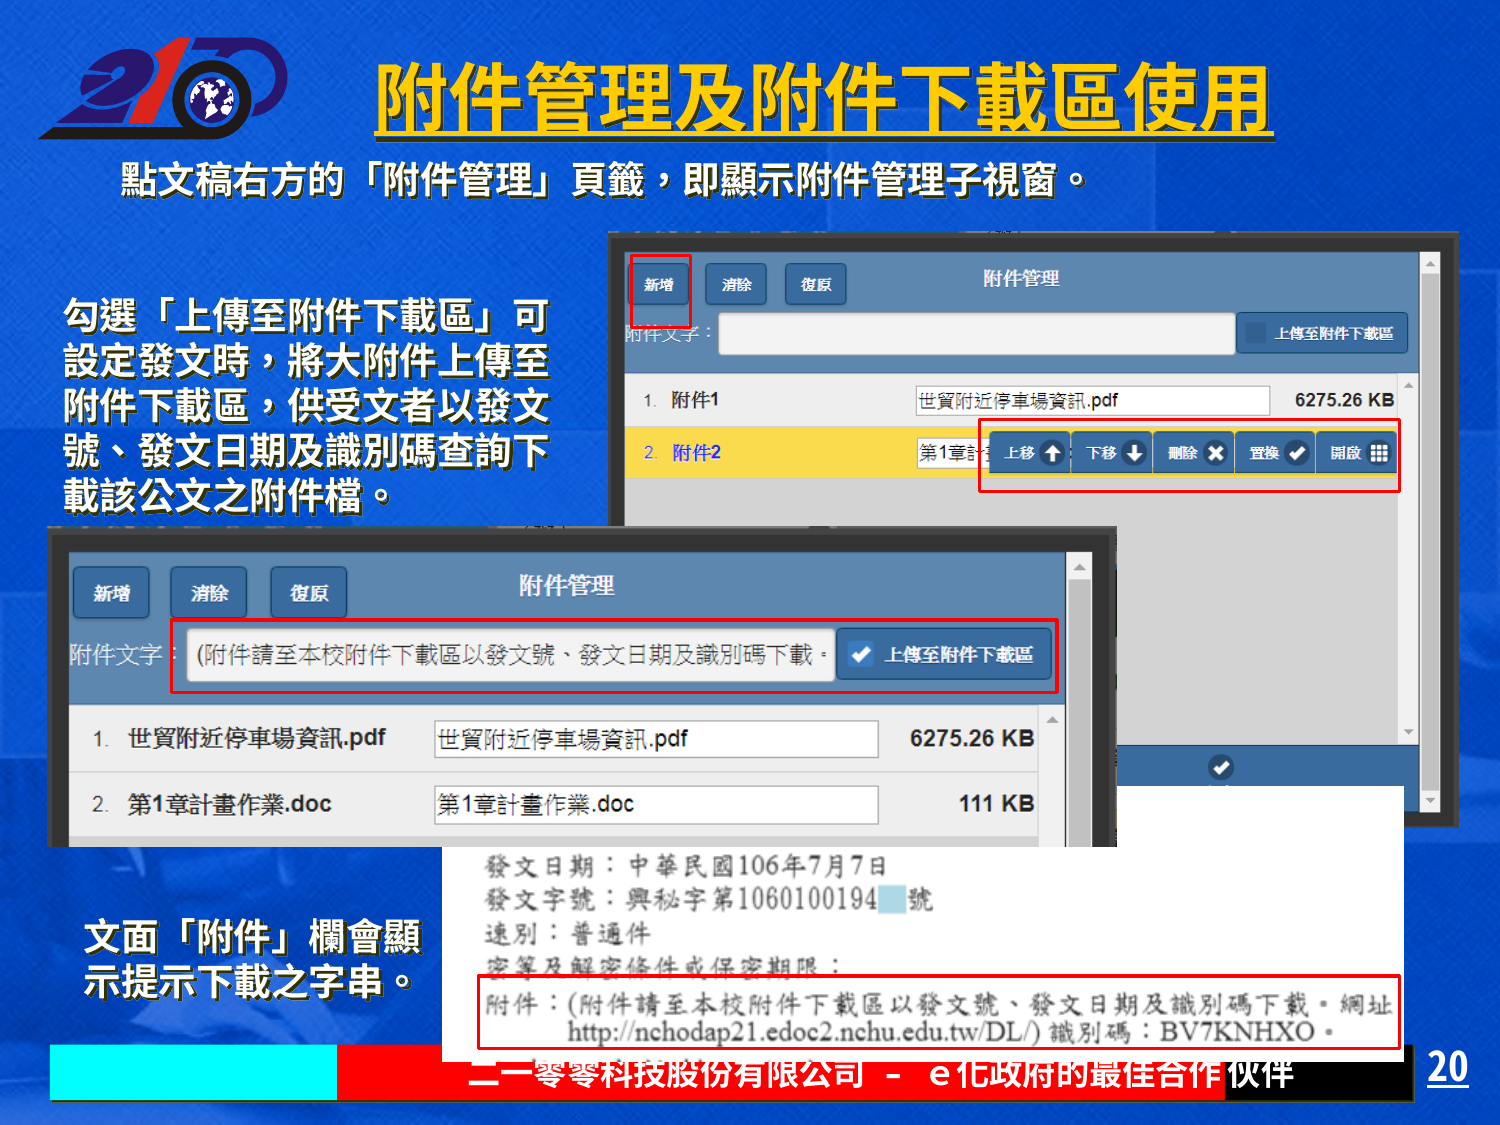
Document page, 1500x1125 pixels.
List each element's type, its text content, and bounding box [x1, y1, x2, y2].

text_box 文面「附件」欄會顯示提示下載之字串。 [69, 905, 443, 1011]
picture [0, 0, 1500, 1125]
text_box 勾選「上傳至附件下載區」可設定發文時，將大附件上傳至附件下載區，供受文者以發文號、發文日期及識別碼查詢下載該公文之附件檔。 [47, 284, 582, 526]
text_box 附件管理及附件下載區使用 [358, 42, 1289, 149]
text_box 點文稿右方的「附件管理」頁籤，即顯示附件管理子視窗。 [105, 148, 1111, 210]
